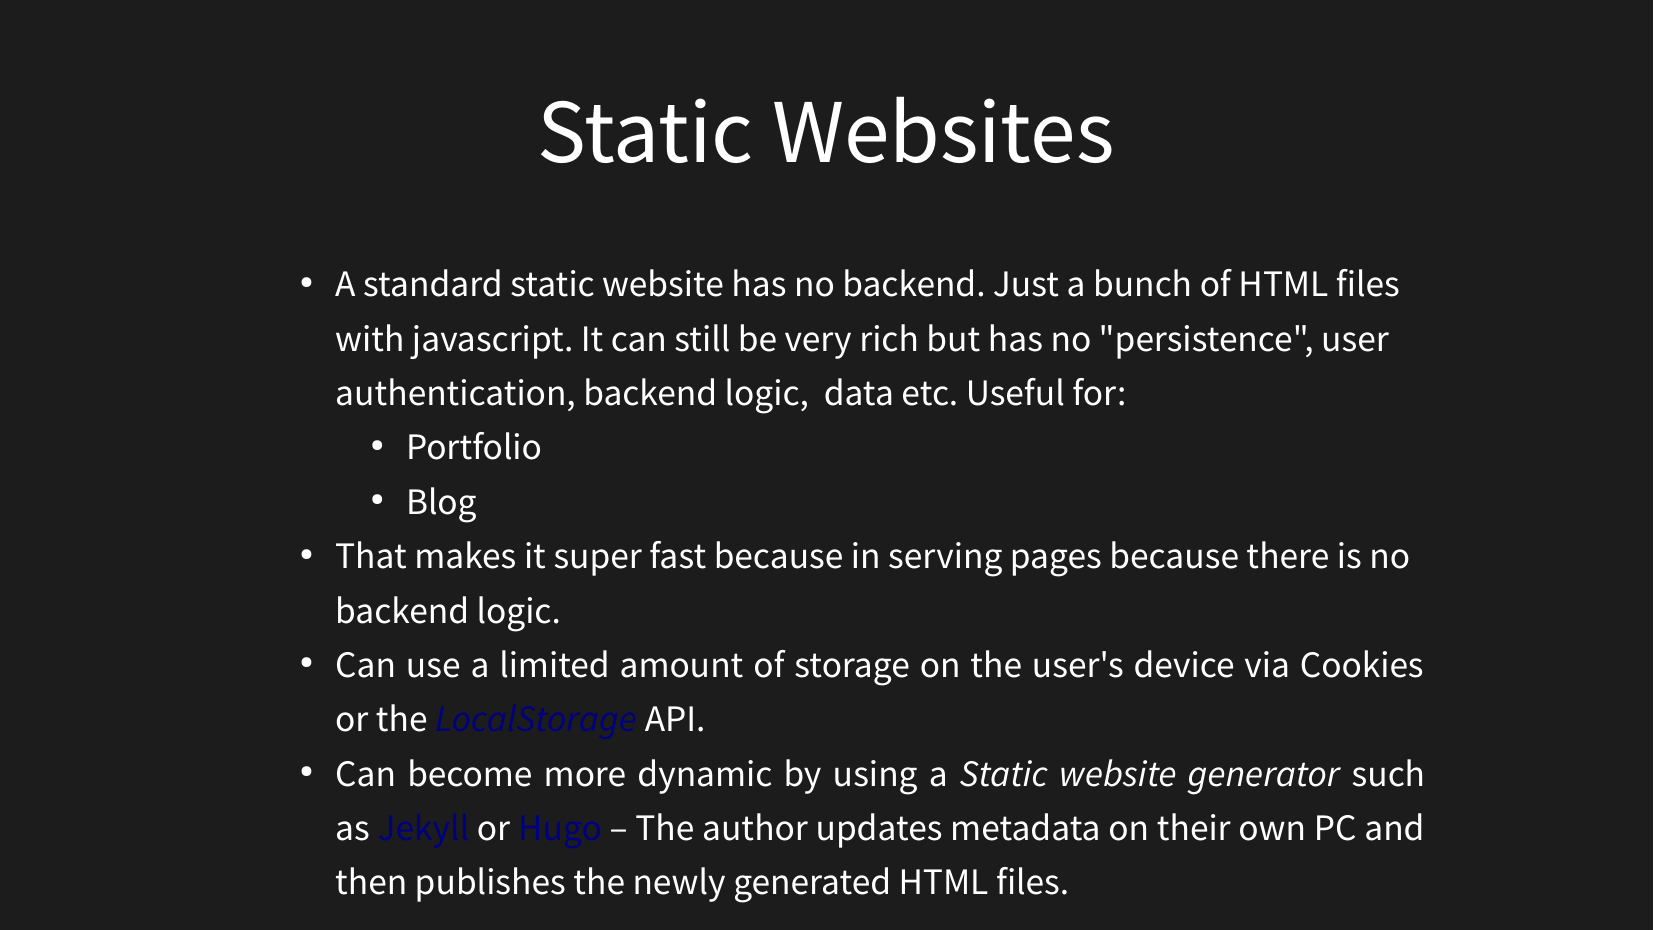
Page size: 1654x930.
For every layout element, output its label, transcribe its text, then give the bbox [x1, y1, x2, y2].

title Static Websites [0, 14, 1653, 246]
text_box A standard static website has no backend. Just a bunch of HTML files with javascript. It can still be very rich but has no "persistence", user authentication, backend logic, data etc. Useful for: Portfolio Blog That makes it super fast because in serving pages because there is no backend logic. Can use a limited amount of storage on the user's device via Cookies or the LocalStorage API. Can become more dynamic by using a Static website generator such as Jekyll or Hugo – The author updates metadata on their own PC and then publishes the newly generated HTML files. [285, 245, 1441, 913]
